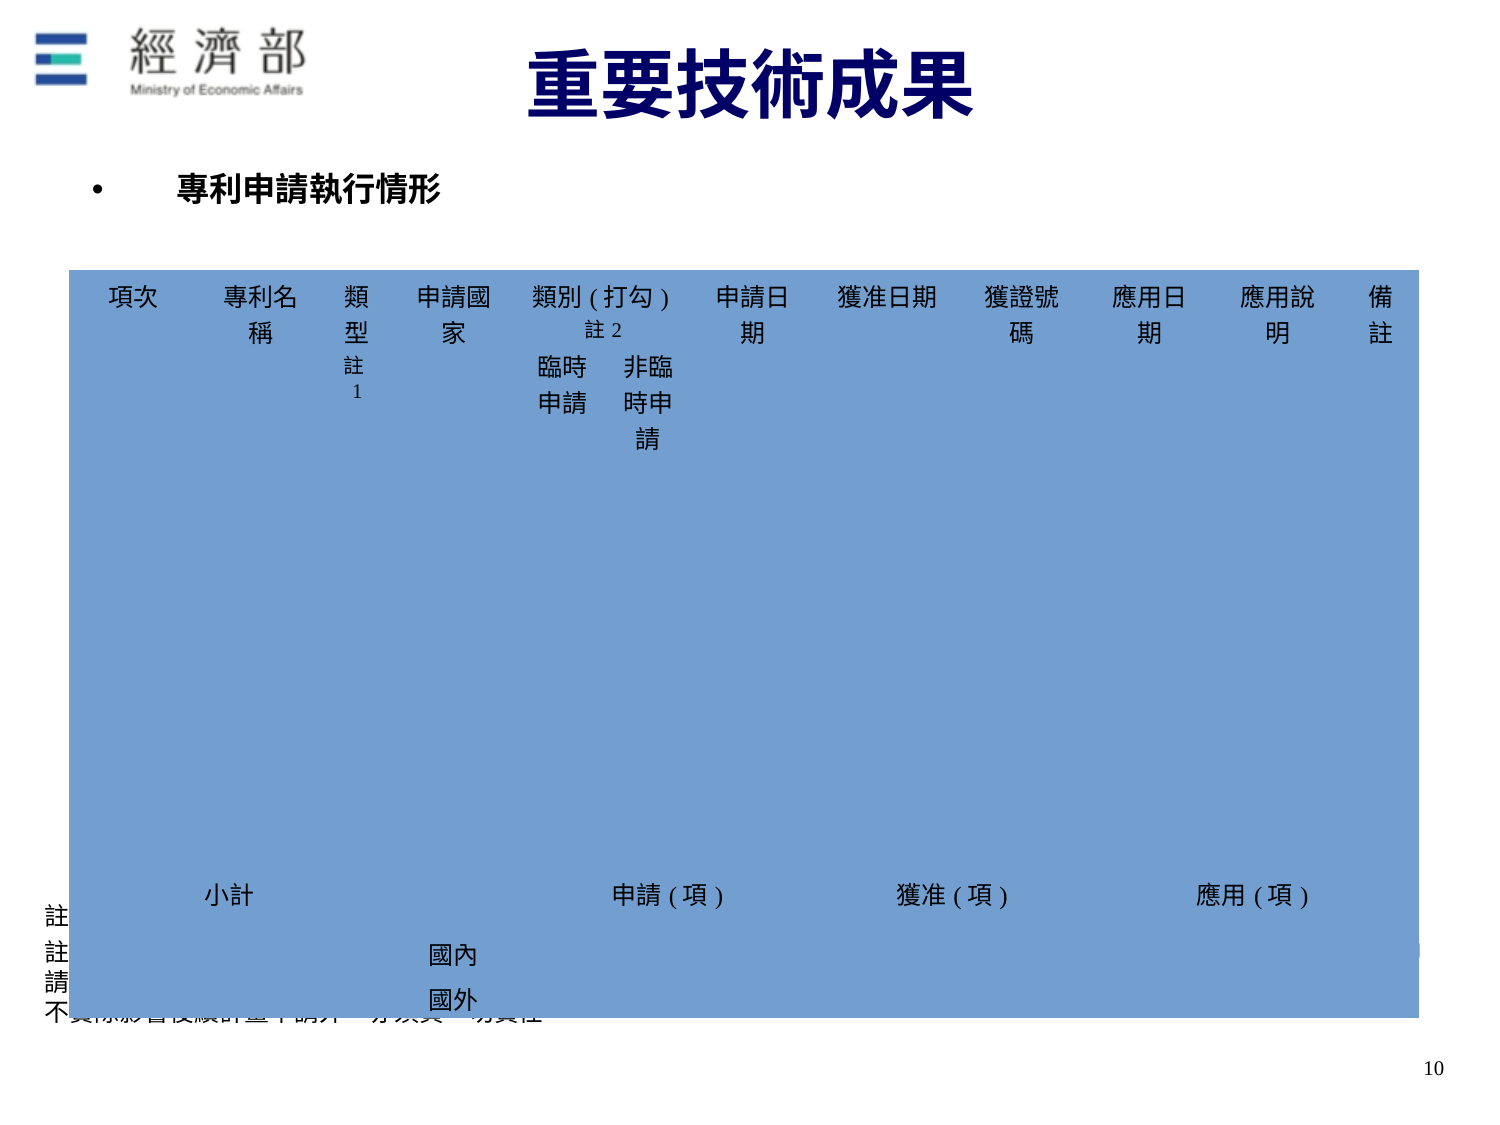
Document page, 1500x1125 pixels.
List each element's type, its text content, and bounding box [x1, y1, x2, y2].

table_cell [69, 808, 197, 868]
table_cell [1086, 928, 1419, 973]
table_cell [1086, 464, 1214, 524]
table_cell [69, 644, 197, 689]
table_cell [197, 808, 325, 868]
table_header 申請國家 [389, 270, 518, 464]
table_cell [1214, 644, 1342, 689]
table_cell [607, 689, 689, 749]
table_cell [389, 868, 518, 928]
table_cell [69, 524, 197, 584]
table_cell [518, 973, 817, 1018]
table_cell [1086, 749, 1214, 808]
text_box [1408, 1046, 1500, 1125]
table_cell 非臨時申請 [607, 340, 689, 464]
table_cell [607, 644, 689, 689]
table_cell [518, 464, 607, 524]
table_header 應用說明 [1214, 270, 1342, 464]
table_cell [817, 584, 958, 644]
table_cell [607, 584, 689, 644]
table_cell [817, 464, 958, 524]
table_cell [389, 524, 518, 584]
table_cell [389, 749, 518, 808]
table_cell [69, 464, 197, 524]
table_cell [389, 584, 518, 644]
table_cell [958, 584, 1086, 644]
table_cell [1342, 644, 1419, 689]
table_cell [817, 973, 1086, 1018]
table_cell [689, 524, 817, 584]
table_cell [197, 584, 325, 644]
table_header 類型註1 [325, 270, 389, 464]
table_cell [1342, 524, 1419, 584]
table_cell 申請(項) [518, 868, 817, 928]
table_cell [325, 464, 389, 524]
table_cell [389, 644, 518, 689]
table_header 申請日期 [689, 270, 817, 464]
table_cell [817, 644, 958, 689]
table_header 項次 [69, 270, 197, 464]
table_cell [1086, 973, 1419, 1018]
table_cell 小計 [69, 868, 389, 1018]
table_cell [958, 644, 1086, 689]
table_cell [1342, 689, 1419, 749]
table_cell [607, 524, 689, 584]
table_cell [607, 464, 689, 524]
table_cell [518, 928, 817, 973]
table_cell [1086, 808, 1214, 868]
table_header 獲准日期 [817, 270, 958, 464]
table_cell [69, 689, 197, 749]
table_cell [689, 584, 817, 644]
table_cell [1214, 584, 1342, 644]
table_cell [689, 808, 817, 868]
table_cell [1214, 749, 1342, 808]
table_cell [817, 749, 958, 808]
table_cell 應用(項) [1086, 868, 1419, 928]
table_cell [958, 524, 1086, 584]
table_cell 臨時申請 [518, 340, 607, 464]
table_cell [197, 644, 325, 689]
table_header 專利名稱 [197, 270, 325, 464]
table_header 類別(打勾)註2 [518, 270, 689, 340]
table_cell [817, 928, 1086, 973]
table_cell [197, 464, 325, 524]
table_cell [325, 689, 389, 749]
table_cell [817, 689, 958, 749]
table_cell [958, 808, 1086, 868]
table_cell 獲准(項) [817, 868, 1086, 928]
table_cell [607, 808, 689, 868]
table_cell [1086, 644, 1214, 689]
table_cell [1342, 584, 1419, 644]
table_cell [518, 749, 607, 808]
table_cell [1214, 524, 1342, 584]
table_cell [197, 749, 325, 808]
table_cell [518, 644, 607, 689]
table_cell [389, 808, 518, 868]
table_cell [1342, 464, 1419, 524]
table_cell [817, 524, 958, 584]
table_cell [1086, 689, 1214, 749]
table_cell [1214, 464, 1342, 524]
table_cell [1342, 808, 1419, 868]
table_cell [1214, 808, 1342, 868]
table_header 獲證號碼 [958, 270, 1086, 464]
table_cell [607, 749, 689, 808]
table_cell [689, 464, 817, 524]
table_cell [518, 689, 607, 749]
table_cell [69, 749, 197, 808]
table_header 備註 [1342, 270, 1419, 464]
table_cell [389, 464, 518, 524]
list 專利申請執行情形 [76, 165, 1427, 246]
table_cell [518, 808, 607, 868]
table_cell 國內 [389, 928, 518, 973]
table_cell [1086, 524, 1214, 584]
table_cell [518, 524, 607, 584]
table_cell [325, 808, 389, 868]
table_cell [1214, 689, 1342, 749]
table_cell [69, 584, 197, 644]
table_cell [958, 749, 1086, 808]
table_cell [325, 584, 389, 644]
text_box 註1：請說明屬發明專利或新型專利。 註2：考量部分國外專利類別另有臨時申請案（provisional application）及非臨時申請案（non-provisional application），所申請之國外專利如屬臨時申請案，請於查證時提供對應之非臨時申請案佐證資料或聲明書以確認將如實申請該項專利，提報如有不實除影響後續計畫申請外，亦須負一切責任。 [29, 893, 1459, 1036]
title 重要技術成果 [75, 23, 1426, 143]
table_cell [958, 689, 1086, 749]
table_cell [1342, 749, 1419, 808]
table_header 應用日期 [1086, 270, 1214, 464]
table_cell [689, 689, 817, 749]
table_cell [958, 464, 1086, 524]
table_cell [325, 524, 389, 584]
table_cell [325, 644, 389, 689]
table_cell [325, 749, 389, 808]
table_cell 國外 [389, 973, 518, 1018]
table_cell [389, 689, 518, 749]
table_cell [689, 644, 817, 689]
table_cell [689, 749, 817, 808]
table_cell [197, 524, 325, 584]
table_cell [1086, 584, 1214, 644]
table_cell [197, 689, 325, 749]
table_cell [518, 584, 607, 644]
table_cell [817, 808, 958, 868]
